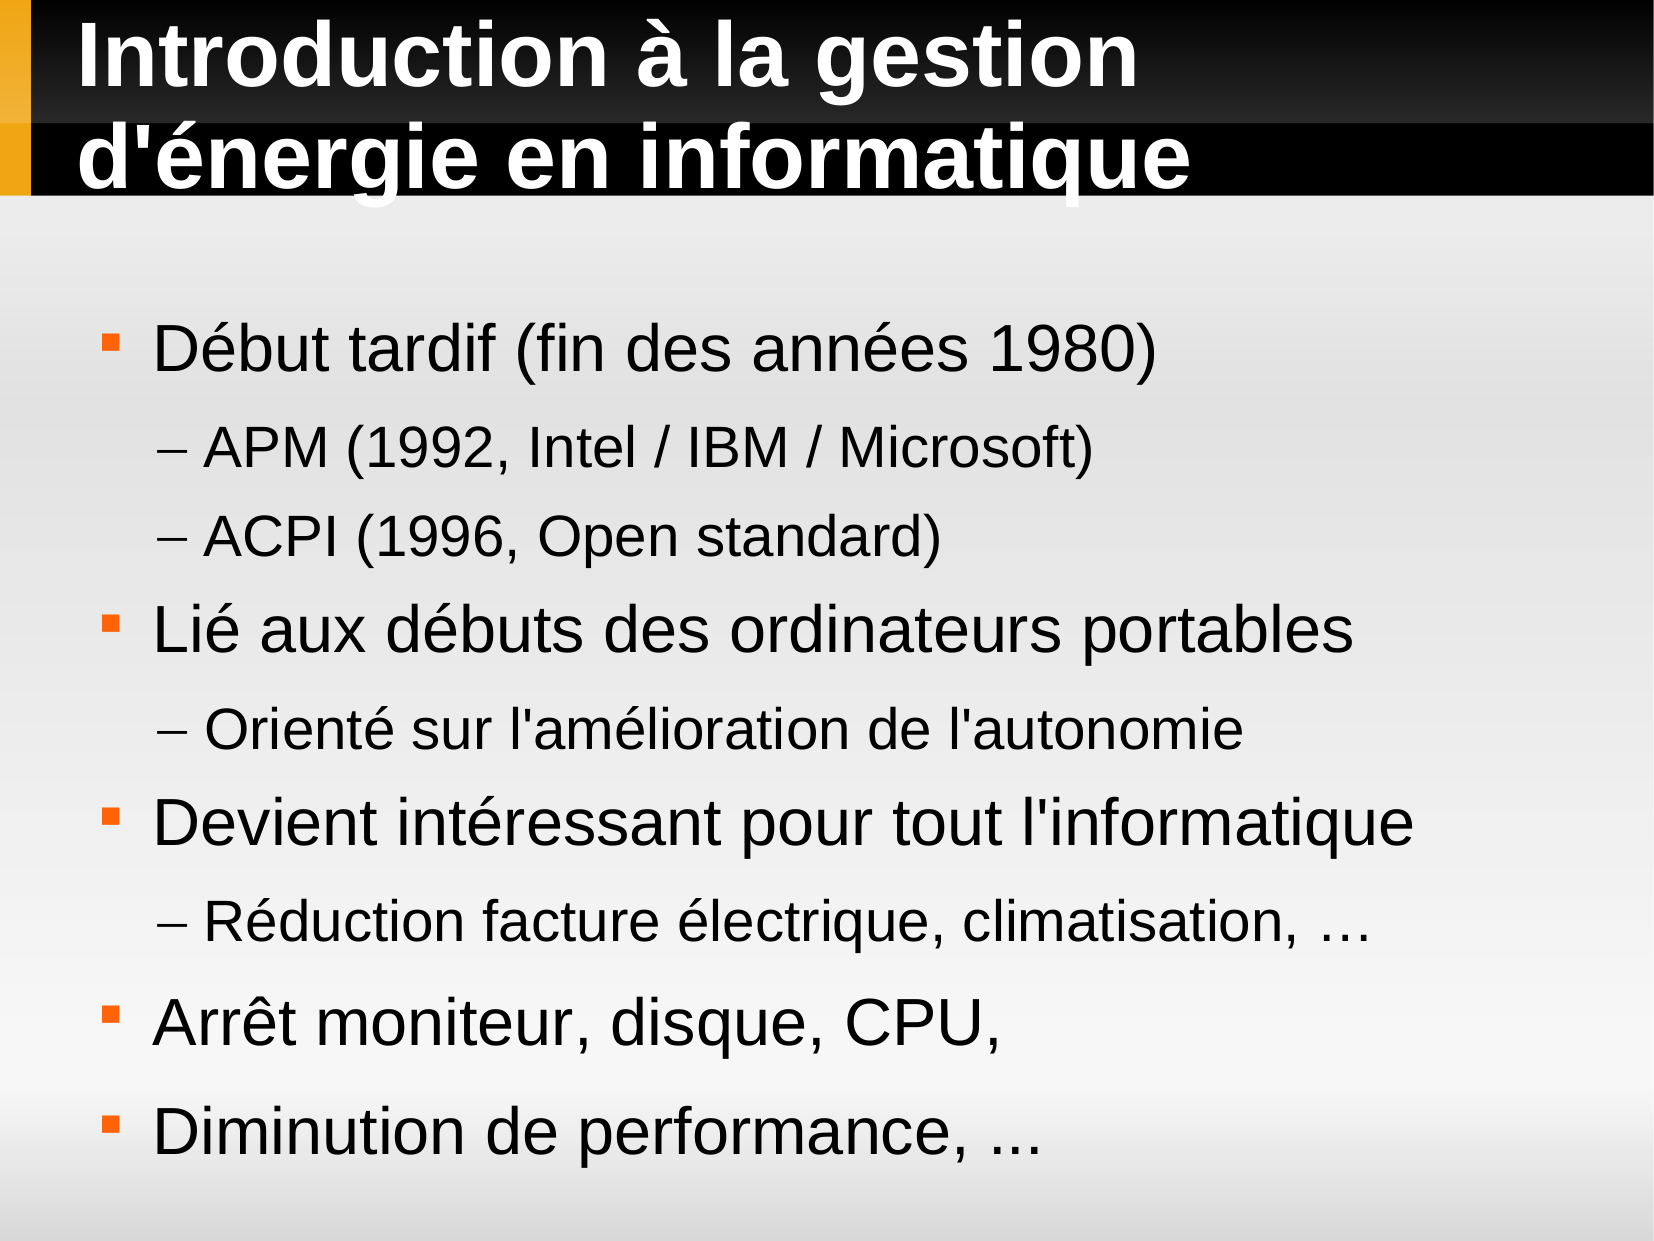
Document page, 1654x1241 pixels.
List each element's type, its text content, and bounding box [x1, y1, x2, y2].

title Introduction à la gestion d'énergie en informatique [76, 0, 1565, 210]
picture [0, 0, 1654, 1241]
list Début tardif (fin des années 1980) APM (1992, Intel / IBM / Microsoft) ACPI (1996, Open standard) Lié aux débuts des ordinateurs portables Orienté sur l'amélioration de l'autonomie Devient intéressant pour tout l'informatique Réduction facture électrique, climatisation, … Arrêt moniteur, disque, CPU, Diminution de performance, ... [82, 306, 1571, 1184]
